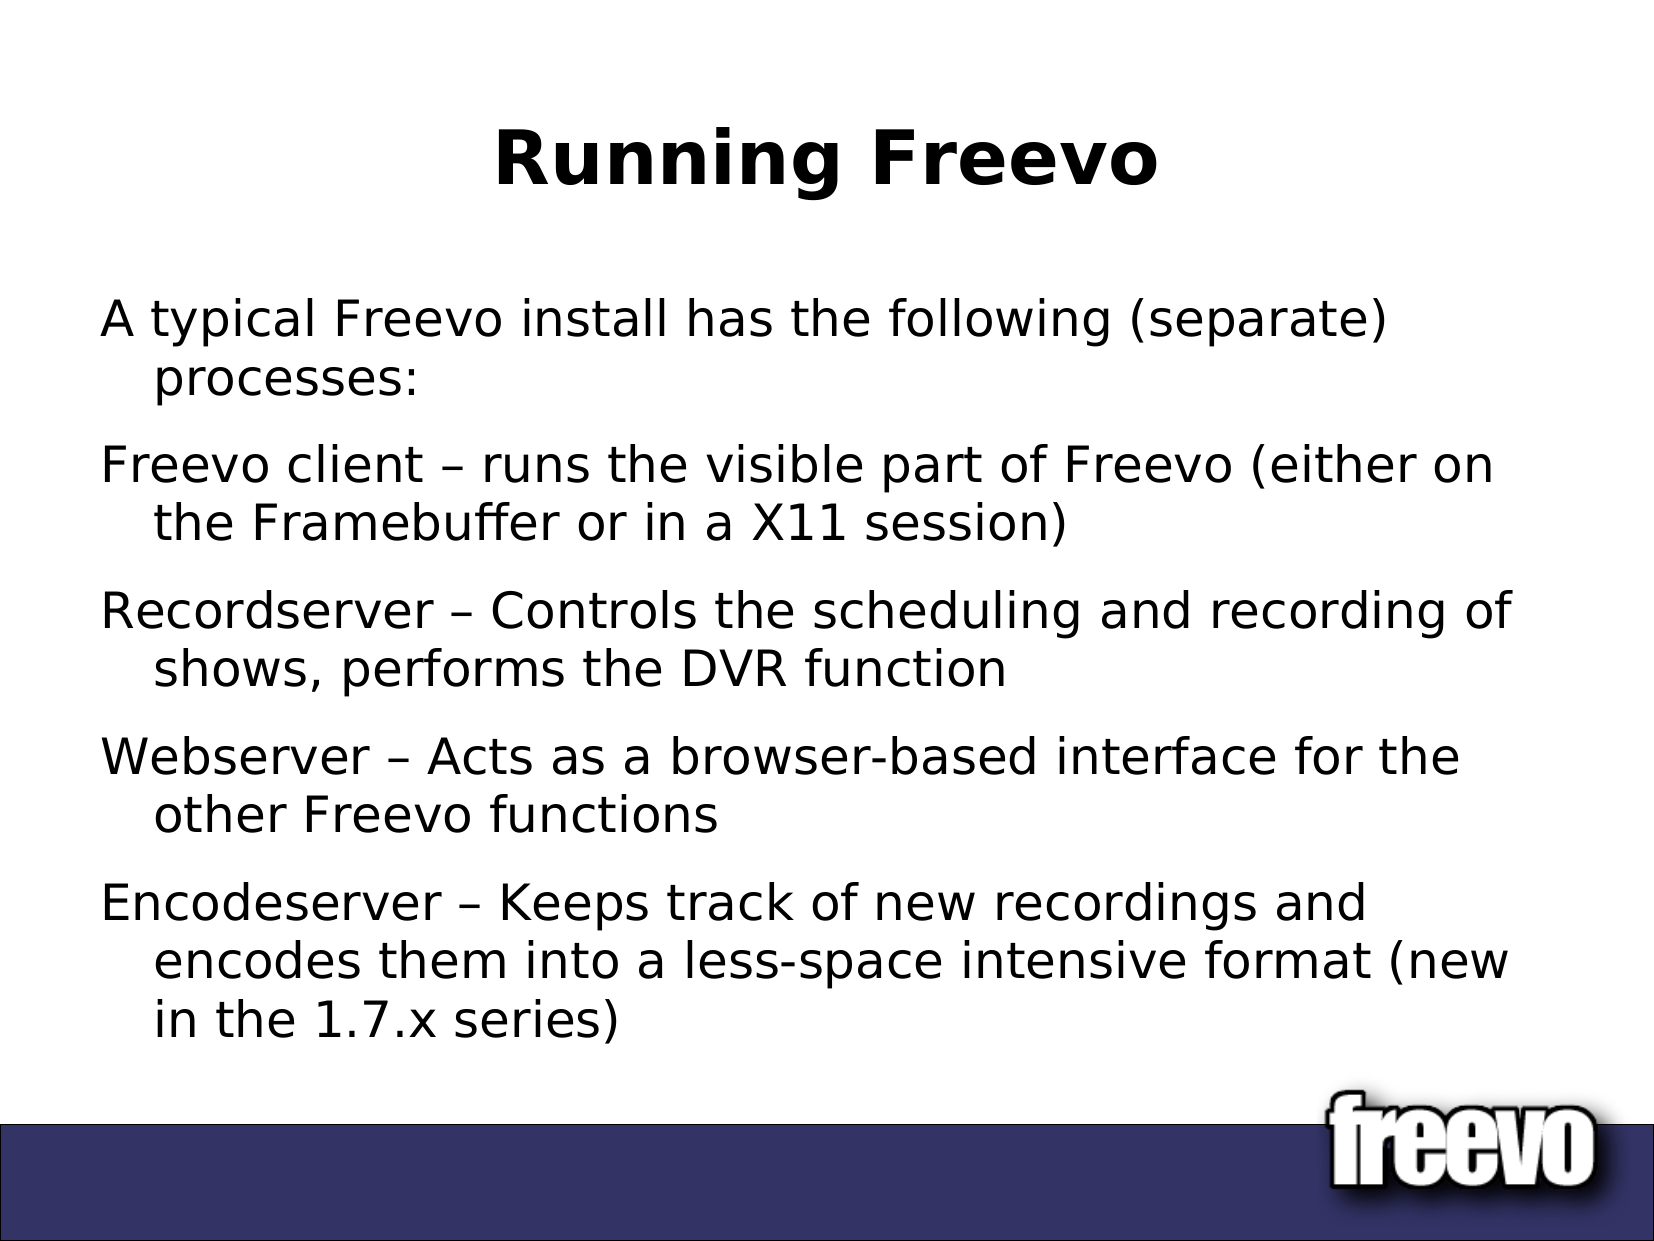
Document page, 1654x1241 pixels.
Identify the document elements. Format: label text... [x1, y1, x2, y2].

list A typical Freevo install has the following (separate) processes: Freevo client – runs the visible part of Freevo (either on the Framebuffer or in a X11 session) Recordserver – Controls the scheduling and recording of shows, performs the DVR function Webserver – Acts as a browser-based interface for the other Freevo functions Encodeserver – Keeps track of new recordings and encodes them into a less-space intensive format (new in the 1.7.x series) [82, 290, 1571, 1051]
title Running Freevo [82, 62, 1571, 256]
text_box [0, 1124, 1654, 1241]
picture [1317, 1073, 1631, 1227]
